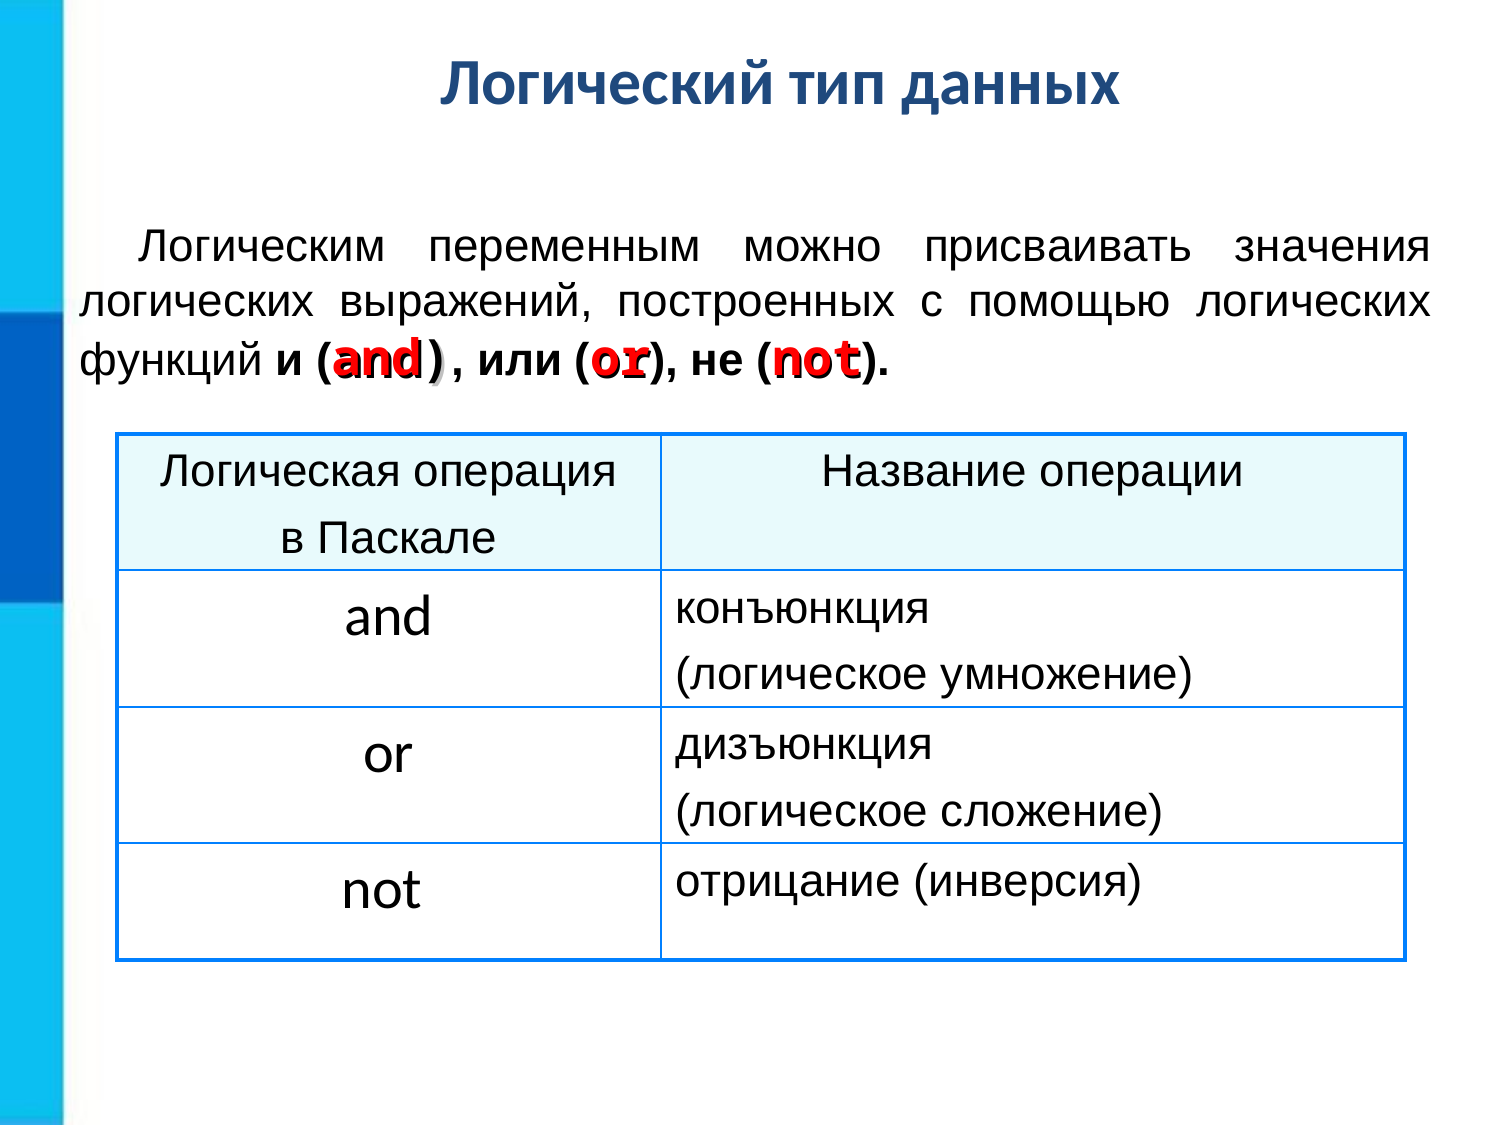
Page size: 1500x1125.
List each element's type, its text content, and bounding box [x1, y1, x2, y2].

picture [0, 0, 1500, 1125]
table_header Название операции [662, 436, 1403, 569]
table_header Логическая операция в Паскале [119, 436, 660, 569]
table_cell or [119, 708, 660, 842]
table_cell and [119, 571, 660, 706]
table_cell дизъюнкция (логическое сложение) [662, 708, 1403, 842]
table_cell отрицание (инверсия) [662, 844, 1403, 958]
text_box Логическим переменным можно присваивать значения логических выражений, построенных с помощью логических функций и (and), или (or), не (not). [64, 207, 1447, 394]
table_cell конъюнкция (логическое умножение) [662, 571, 1403, 706]
table_cell not [119, 844, 660, 958]
text_box Логический тип данных [135, 31, 1425, 126]
